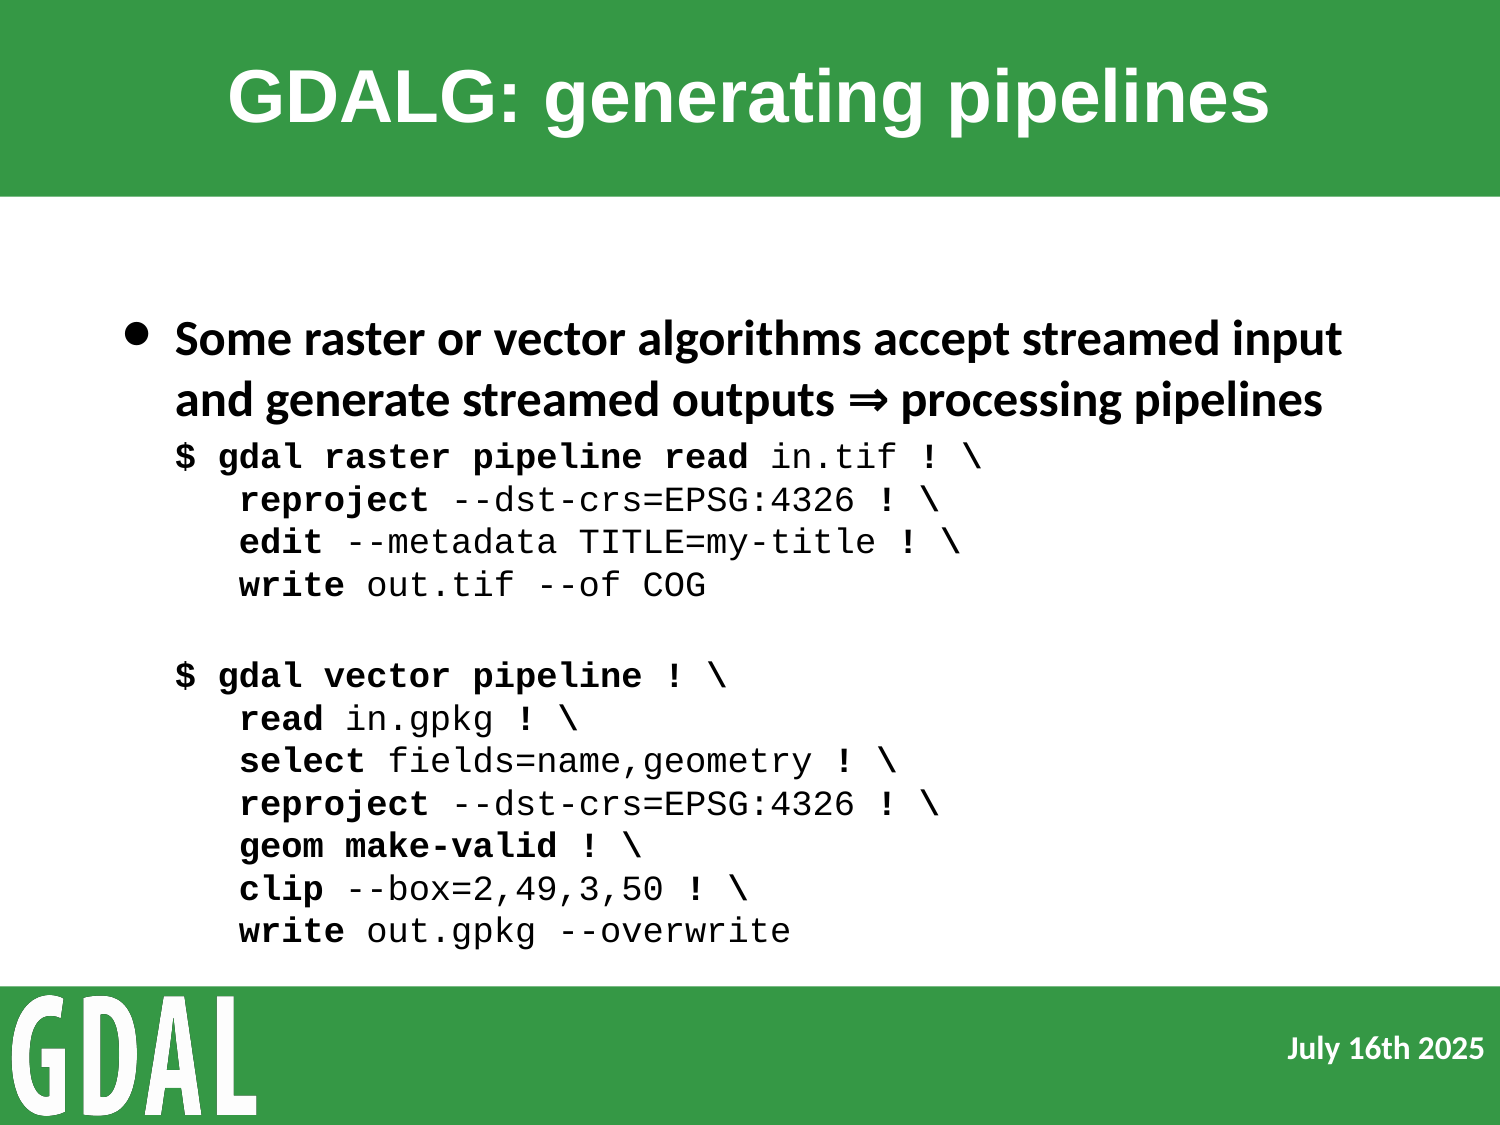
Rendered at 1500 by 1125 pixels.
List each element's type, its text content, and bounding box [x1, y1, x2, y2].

list Some raster or vector algorithms accept streamed input and generate streamed outputs ⇒ processing pipelines $ gdal raster pipeline read in.tif ! \ reproject --dst-crs=EPSG:4326 ! \ edit --metadata TITLE=my-title ! \ write out.tif --of COG $ gdal vector pipeline ! \ read in.gpkg ! \ select fields=name,geometry ! \ reproject --dst-crs=EPSG:4326 ! \ geom make-valid ! \ clip --box=2,49,3,50 ! \ write out.gpkg --overwrite [103, 299, 1397, 967]
title GDALG: generating pipelines [0, 0, 1500, 197]
picture [11, 995, 257, 1116]
